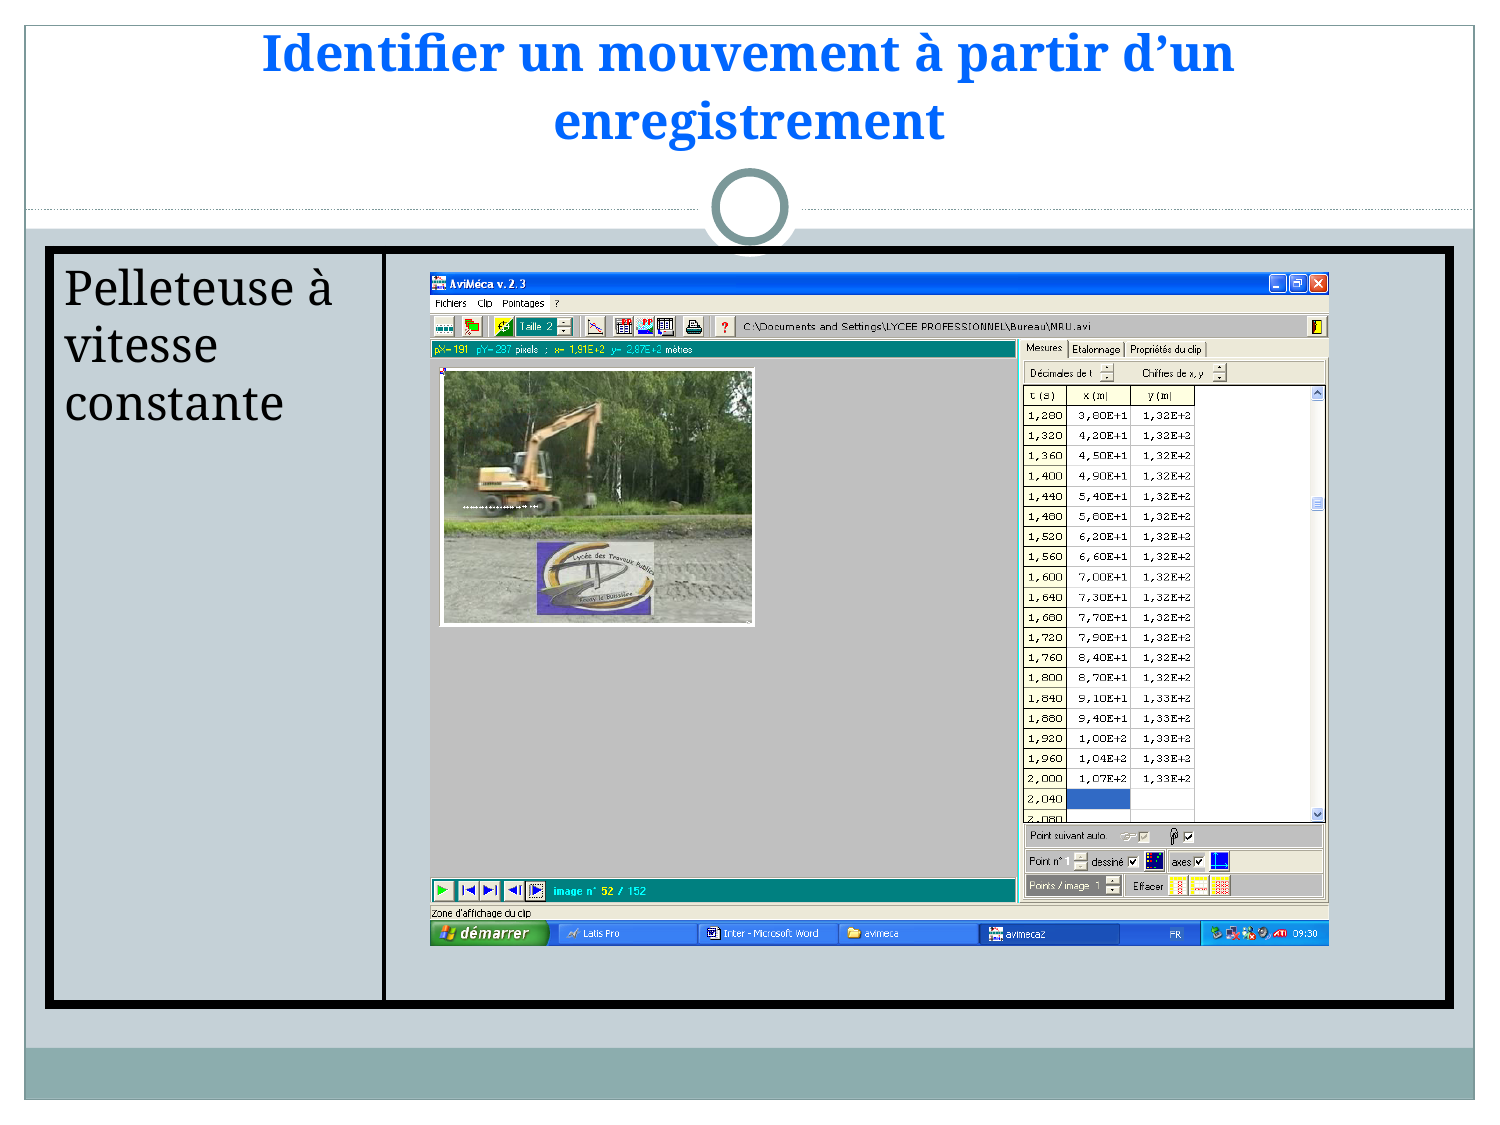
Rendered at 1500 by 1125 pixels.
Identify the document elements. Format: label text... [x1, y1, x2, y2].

title Identifier un mouvement à partir d’un enregistrement [49, 26, 1450, 162]
picture [430, 272, 1329, 946]
table_header [386, 254, 1445, 1000]
table_header Pelleteuse à vitesse constante [54, 254, 382, 1000]
